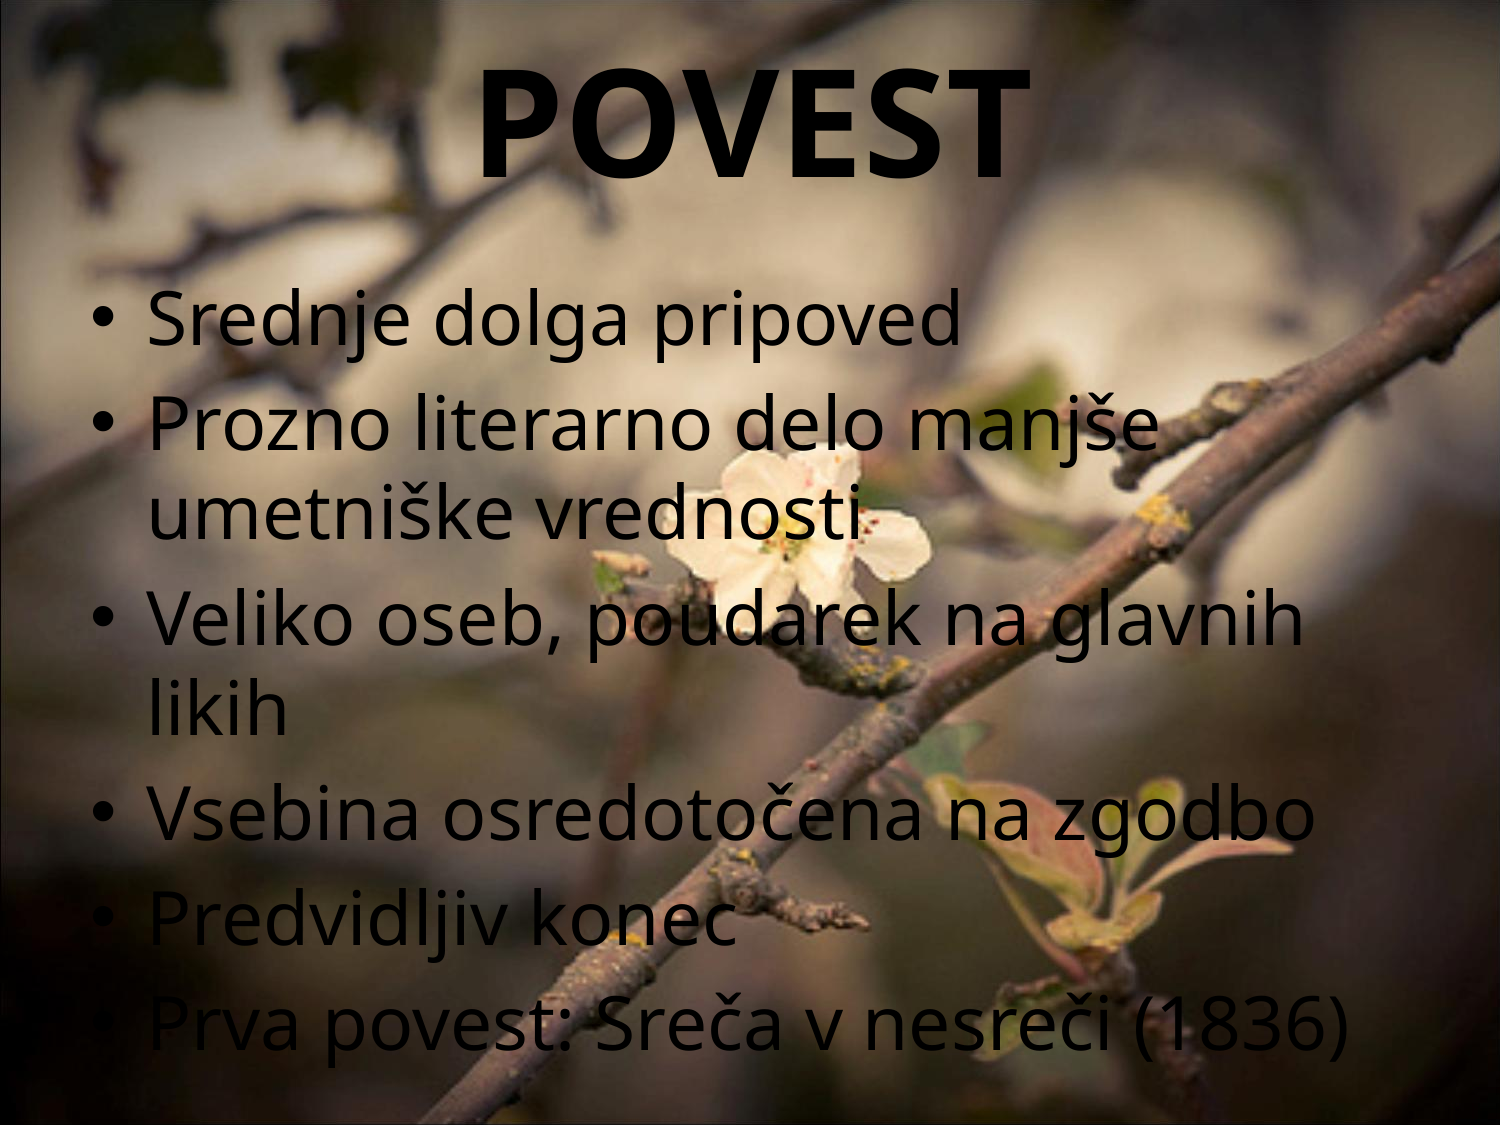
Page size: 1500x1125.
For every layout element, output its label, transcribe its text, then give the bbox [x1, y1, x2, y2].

list Srednje dolga pripoved Prozno literarno delo manjše umetniške vrednosti Veliko oseb, poudarek na glavnih likih Vsebina osredotočena na zgodbo Predvidljiv konec Prva povest: Sreča v nesreči (1836) [75, 262, 1425, 1005]
title POVEST [76, 113, 1427, 302]
picture [0, 0, 1500, 1125]
